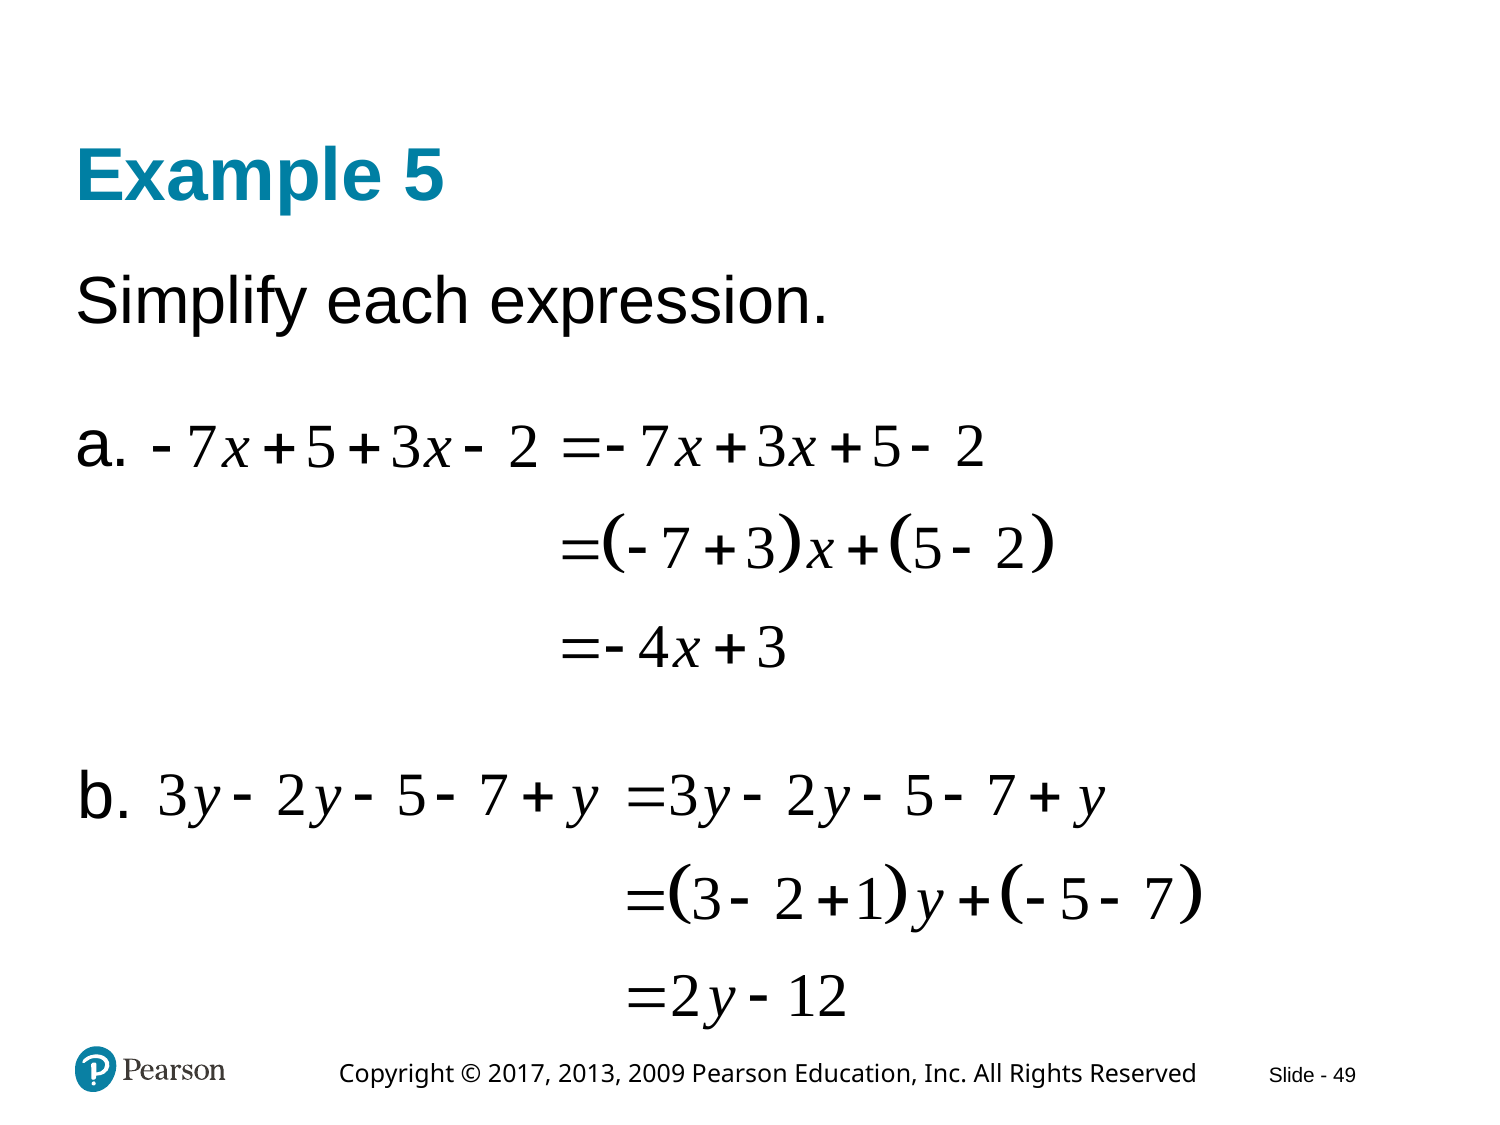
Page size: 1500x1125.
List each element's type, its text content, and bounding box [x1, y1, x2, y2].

chart [551, 509, 1053, 597]
chart [616, 859, 1203, 948]
list a. [75, 399, 138, 475]
chart [618, 767, 1112, 836]
chart [552, 617, 789, 675]
title Example 5 [75, 35, 1425, 216]
chart [618, 967, 852, 1038]
chart [155, 766, 605, 837]
list Simplify each expression. [75, 257, 875, 338]
chart [147, 417, 544, 476]
chart [553, 417, 991, 475]
list b. [77, 751, 138, 836]
